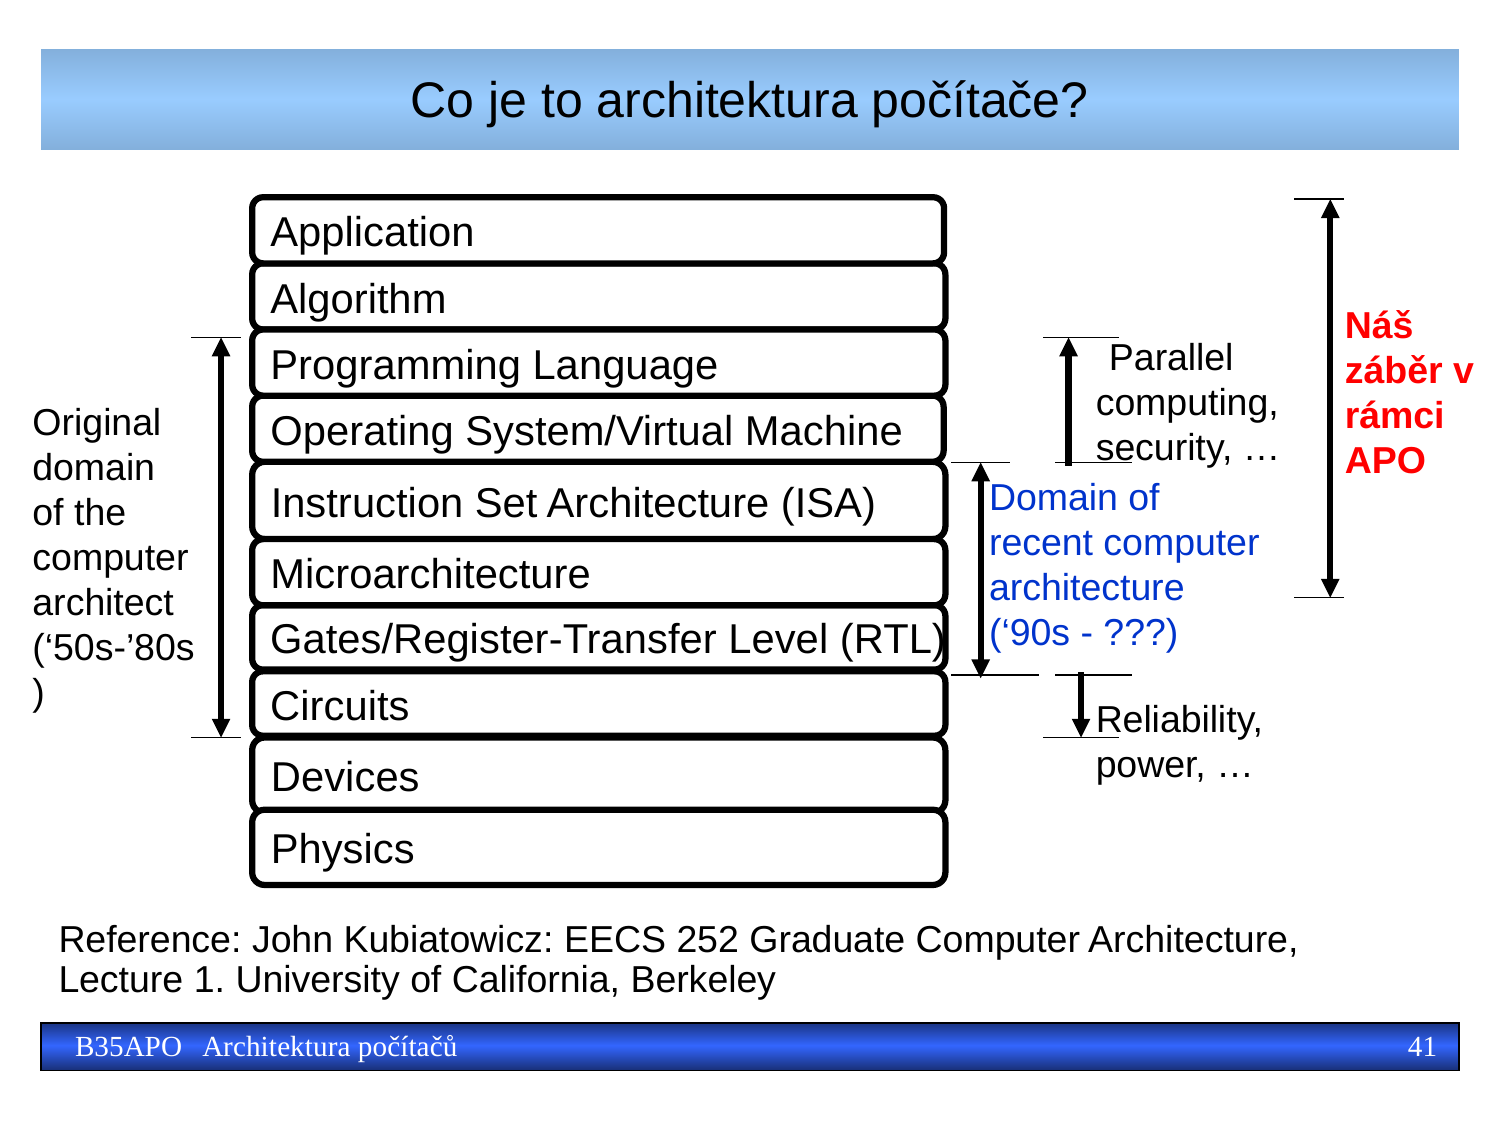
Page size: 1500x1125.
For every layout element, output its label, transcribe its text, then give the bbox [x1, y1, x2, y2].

text_box Domain of recent computer architecture (‘90s - ???) [974, 465, 1282, 662]
text_box Reliability, power, … [1081, 687, 1319, 793]
text_box Operating System/Virtual Machine [252, 396, 944, 462]
text_box Original domain of the computer architect (‘50s-’80s) [17, 389, 211, 721]
text_box Application [252, 197, 945, 264]
text_box Parallel computing, security, … [1081, 324, 1319, 476]
text_box Instruction Set Architecture (ISA) [252, 462, 946, 539]
text_box Reference: John Kubiatowicz: EECS 252 Graduate Computer Architecture, Lecture 1. University of California, Berkeley [43, 912, 1416, 1041]
text_box Physics [252, 809, 946, 886]
text_box Gates/Register-Transfer Level (RTL) [252, 605, 946, 670]
text_box Circuits [252, 671, 946, 736]
text_box Programming Language [252, 329, 946, 396]
text_box Náš záběr v rámci APO [1330, 293, 1500, 490]
title Co je to architektura počítače? [41, 49, 1459, 150]
text_box Algorithm [252, 263, 946, 329]
text_box Microarchitecture [252, 539, 946, 606]
text_box Devices [252, 737, 946, 811]
